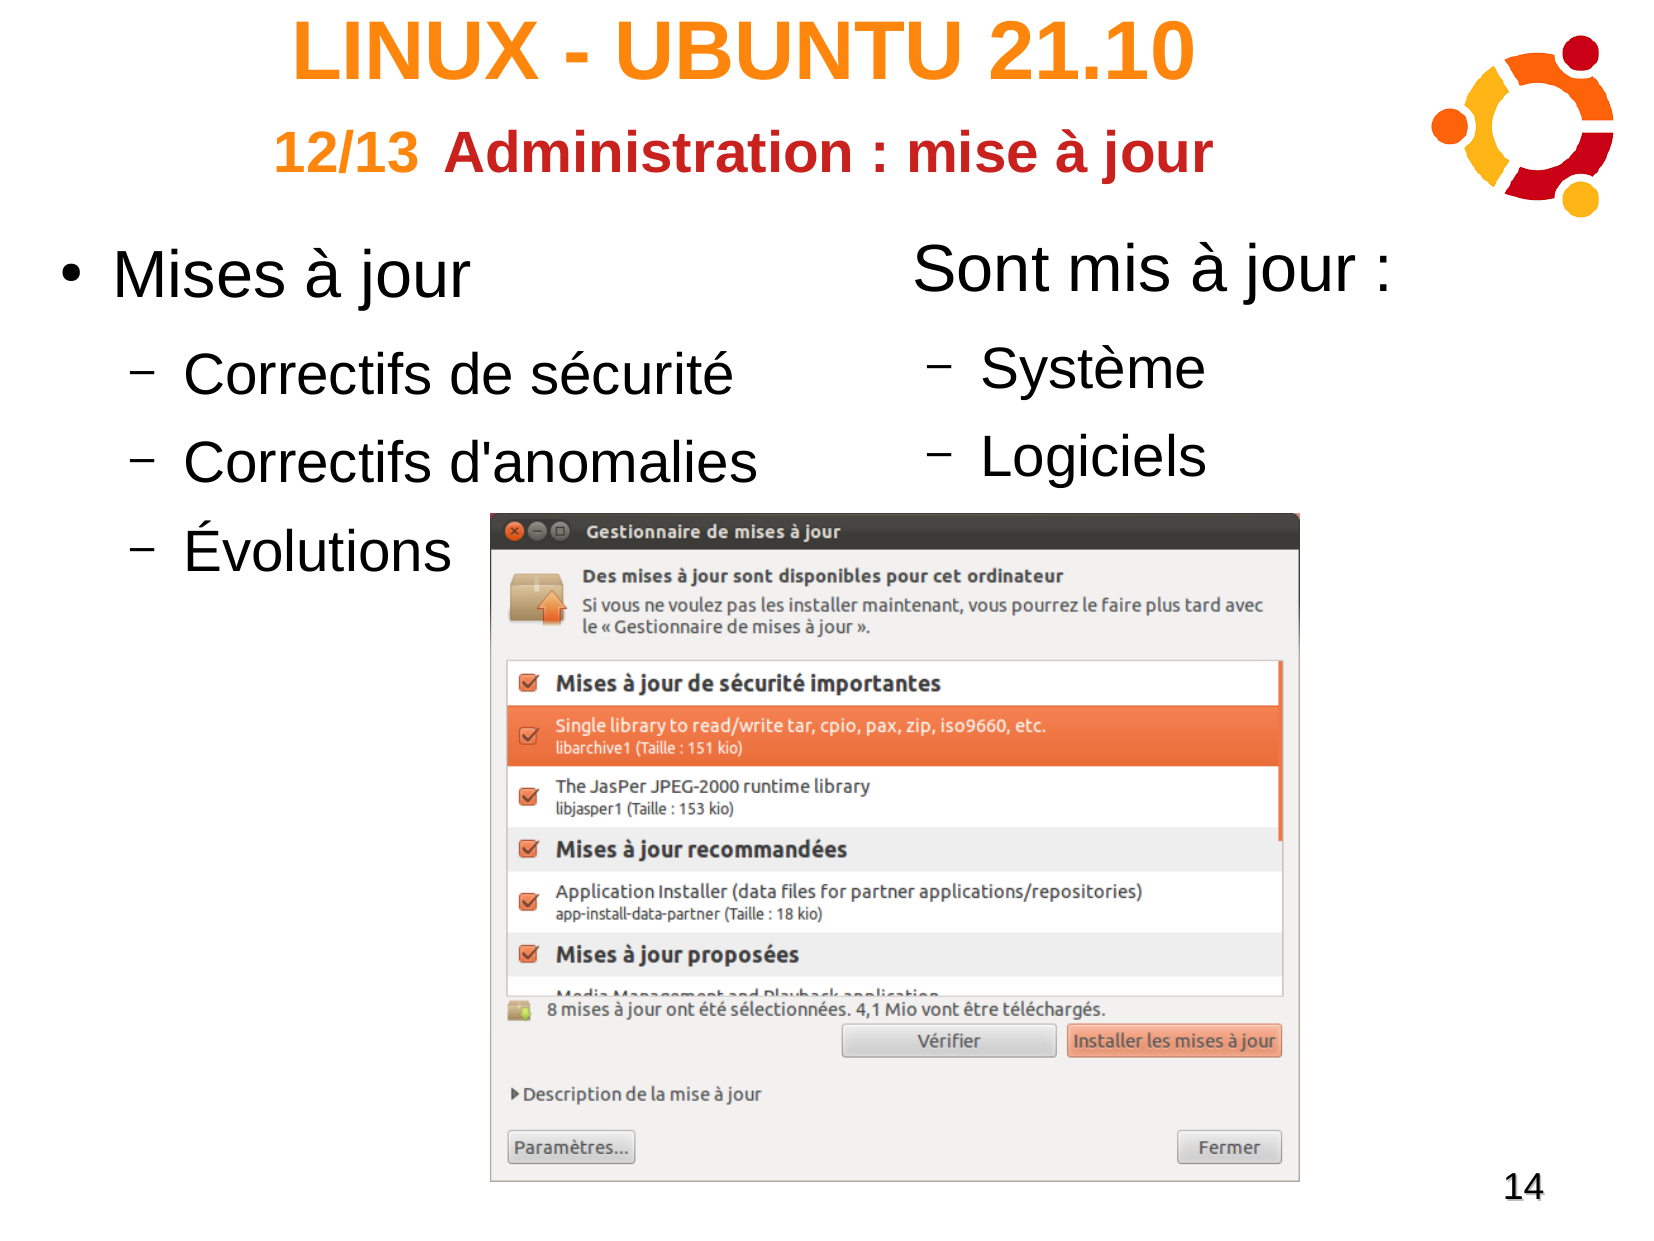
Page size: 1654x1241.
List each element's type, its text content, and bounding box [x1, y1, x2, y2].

text_box <numéro> [1417, 1158, 1630, 1229]
list Mises à jour Correctifs de sécurité Correctifs d'anomalies Évolutions [41, 237, 1199, 1069]
list Sont mis à jour : Système Logiciels [838, 231, 1572, 1063]
picture [1423, 27, 1621, 225]
title LINUX - UBUNTU 21.10 12/13 Administration : mise à jour [0, 0, 1489, 201]
picture [490, 1063, 1300, 1182]
